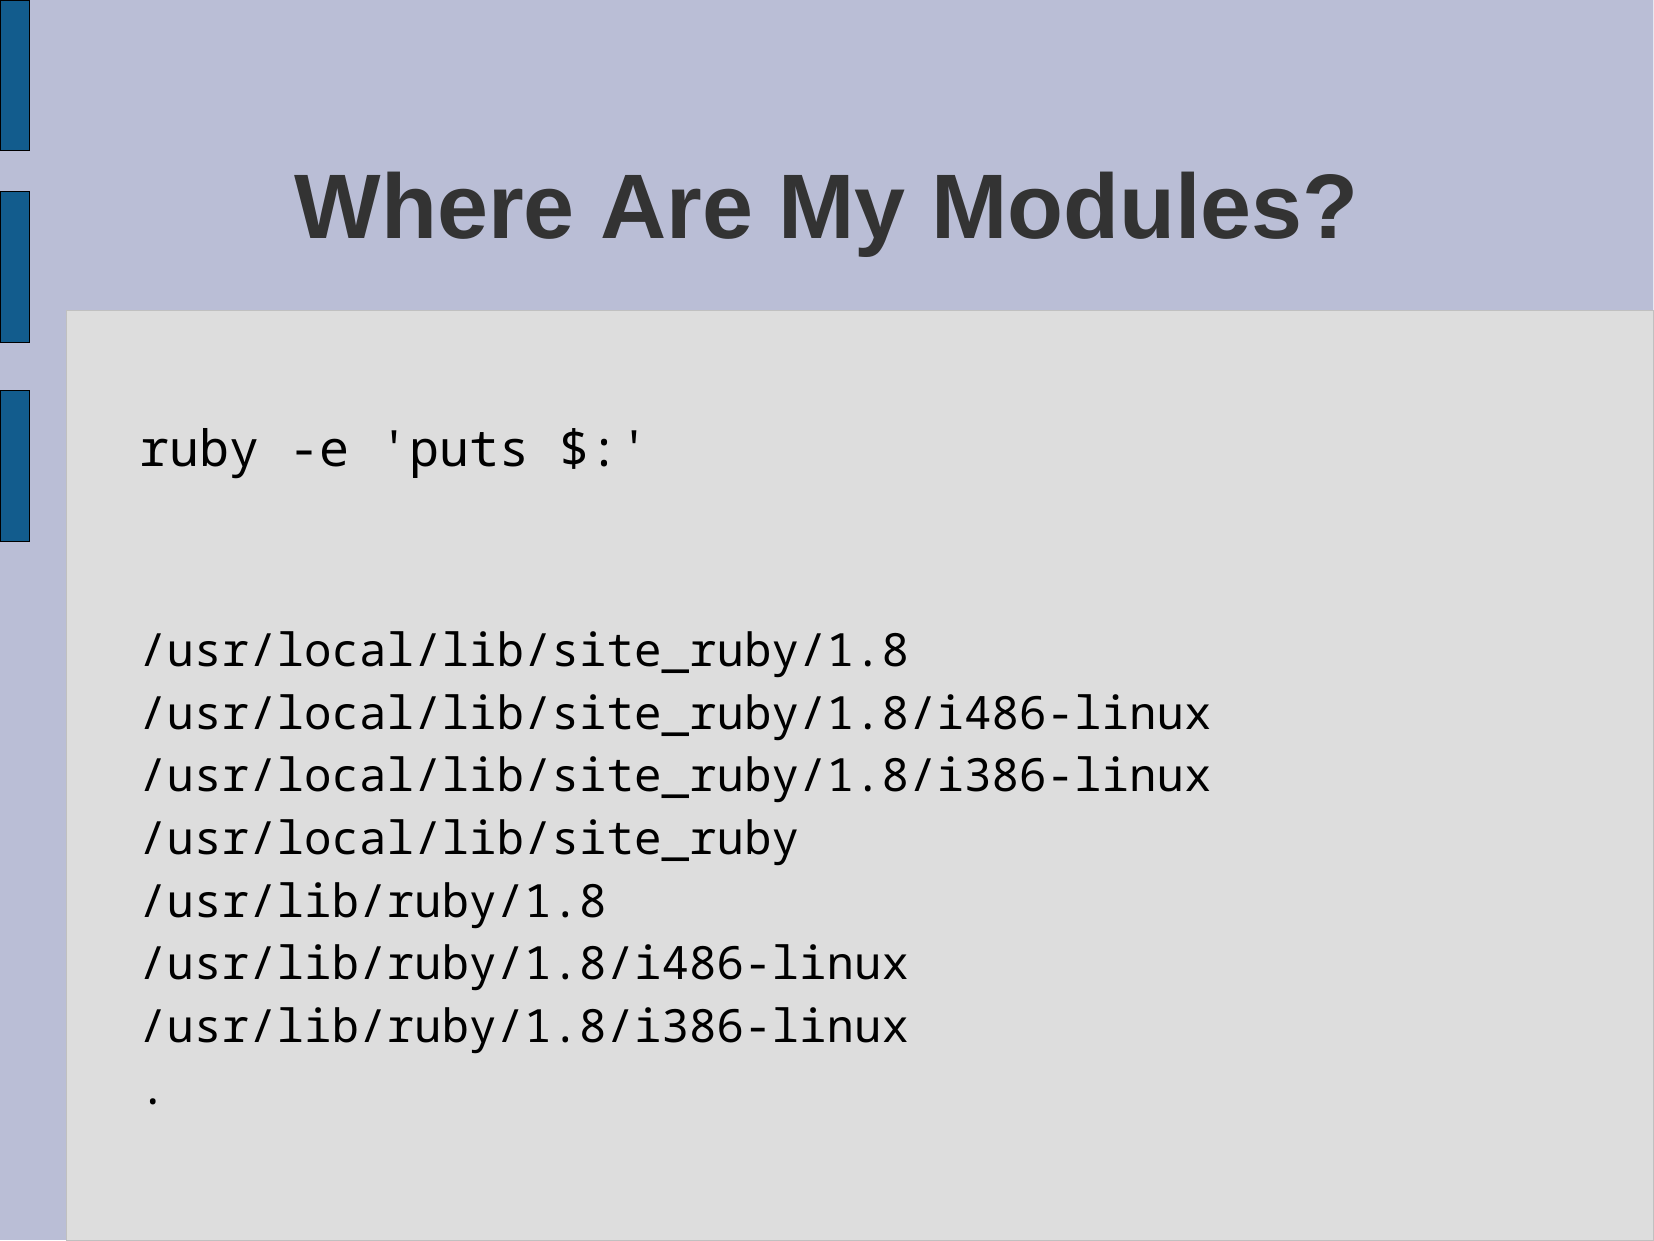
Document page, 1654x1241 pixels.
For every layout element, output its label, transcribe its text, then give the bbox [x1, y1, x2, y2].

title Where Are My Modules? [121, 102, 1534, 311]
list ruby -e 'puts $:' /usr/local/lib/site_ruby/1.8 /usr/local/lib/site_ruby/1.8/i486-linux /usr/local/lib/site_ruby/1.8/i386-linux /usr/local/lib/site_ruby /usr/lib/ruby/1.8 /usr/lib/ruby/1.8/i486-linux /usr/lib/ruby/1.8/i386-linux . [121, 344, 1534, 1127]
